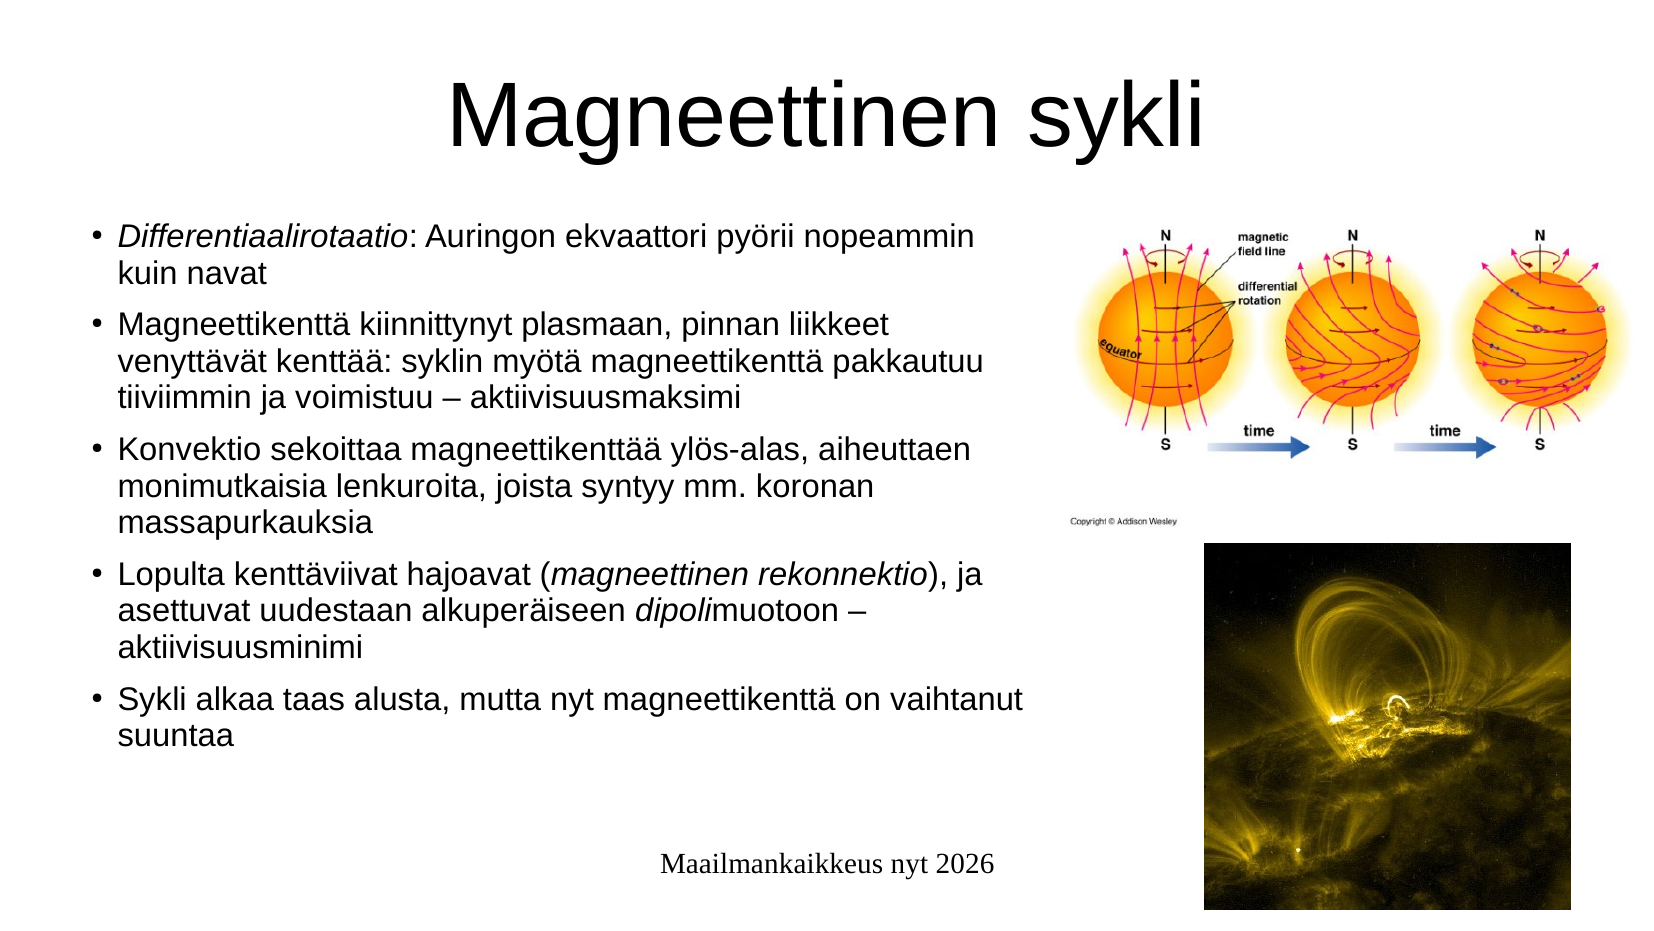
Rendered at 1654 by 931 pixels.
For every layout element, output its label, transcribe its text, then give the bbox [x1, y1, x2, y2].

list Differentiaalirotaatio: Auringon ekvaattori pyörii nopeammin kuin navat Magneettikenttä kiinnittynyt plasmaan, pinnan liikkeet venyttävät kenttää: syklin myötä magneettikenttä pakkautuu tiiviimmin ja voimistuu – aktiivisuusmaksimi Konvektio sekoittaa magneettikenttää ylös-alas, aiheuttaen monimutkaisia lenkuroita, joista syntyy mm. koronan massapurkauksia Lopulta kenttäviivat hajoavat (magneettinen rekonnektio), ja asettuvat uudestaan alkuperäiseen dipolimuotoon – aktiivisuusminimi Sykli alkaa taas alusta, mutta nyt magneettikenttä on vaihtanut suuntaa [82, 217, 1028, 758]
title Magneettinen sykli [82, 37, 1571, 193]
picture [1062, 168, 1642, 532]
picture [1204, 543, 1571, 910]
